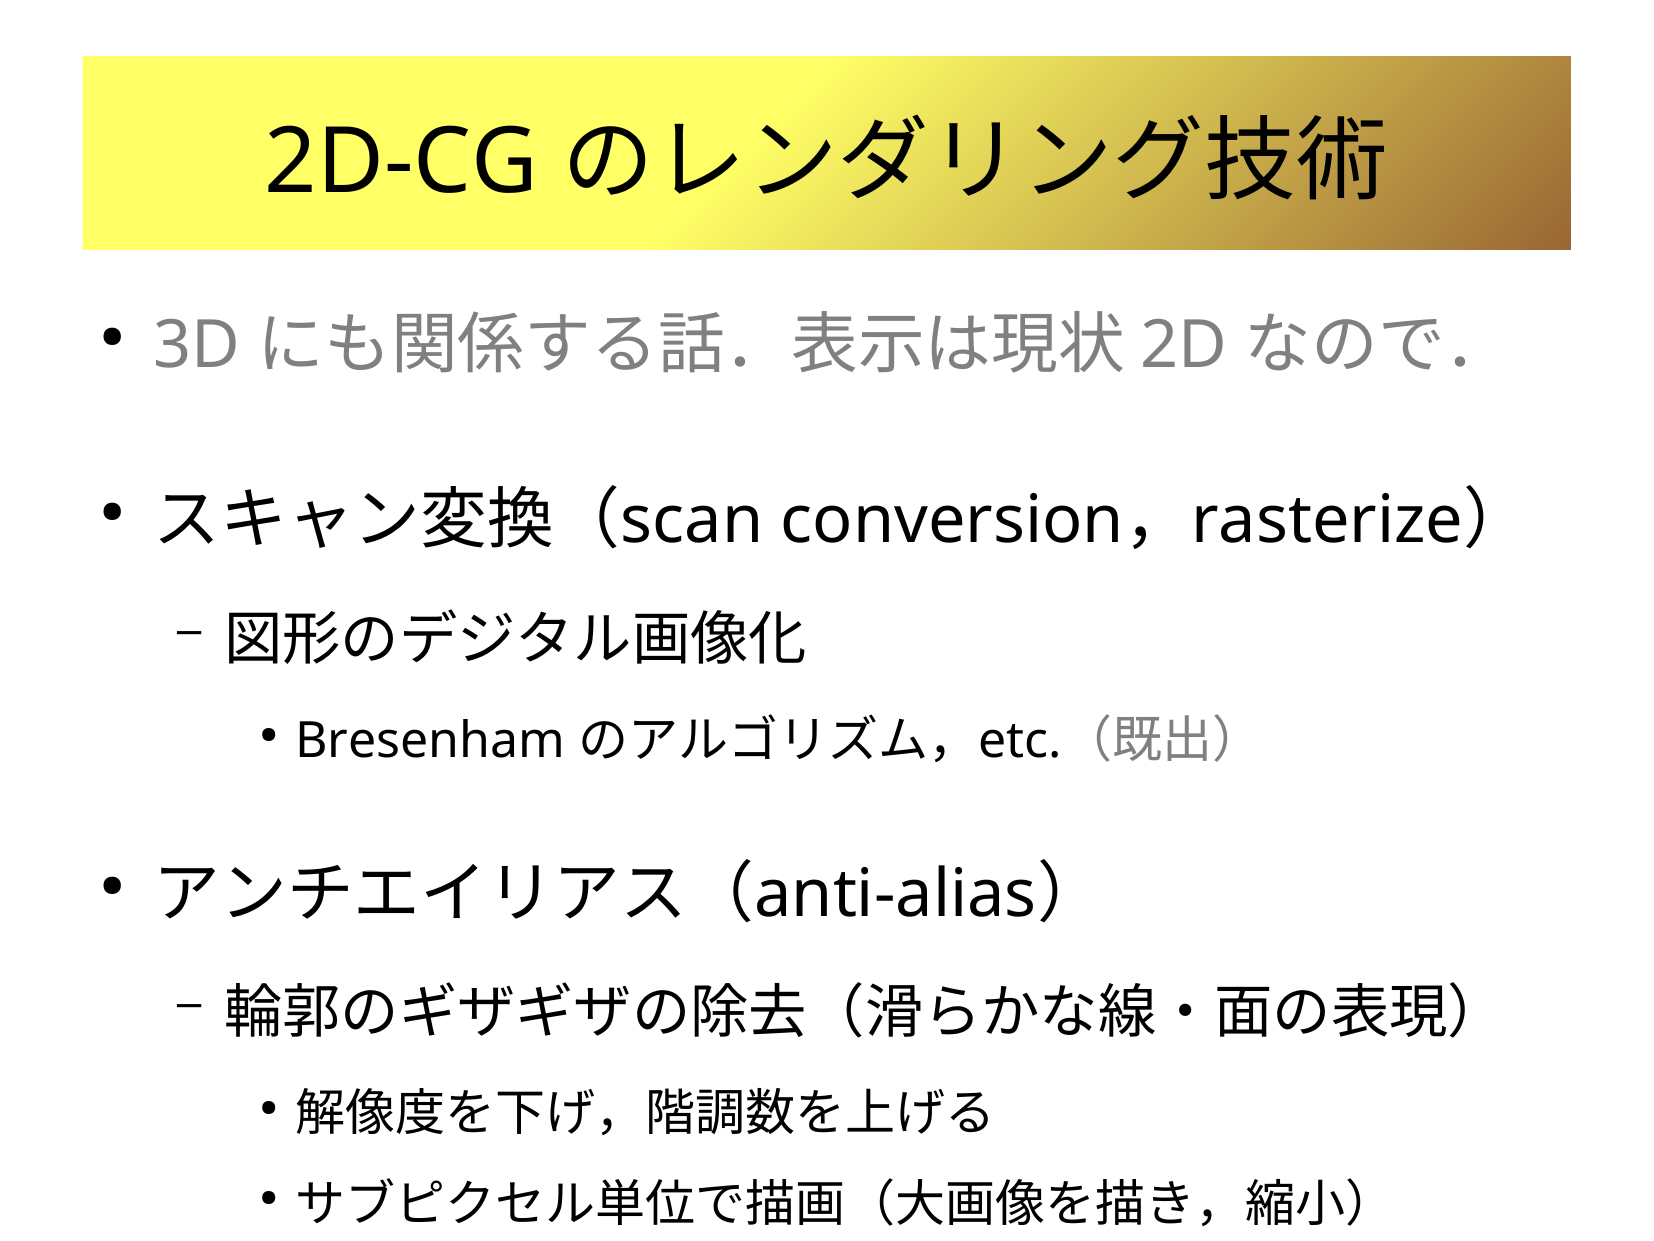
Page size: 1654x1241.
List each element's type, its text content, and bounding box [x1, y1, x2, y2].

title 2D-CG のレンダリング技術 [82, 56, 1571, 250]
list 3D にも関係する話．表示は現状 2D なので． スキャン変換（scan conversion，rasterize） 図形のデジタル画像化 Bresenham のアルゴリズム，etc.（既出） アンチエイリアス（anti-alias） 輪郭のギザギザの除去（滑らかな線・面の表現） 解像度を下げ，階調数を上げる サブピクセル単位で描画（大画像を描き，縮小） etc. [82, 290, 1571, 1179]
